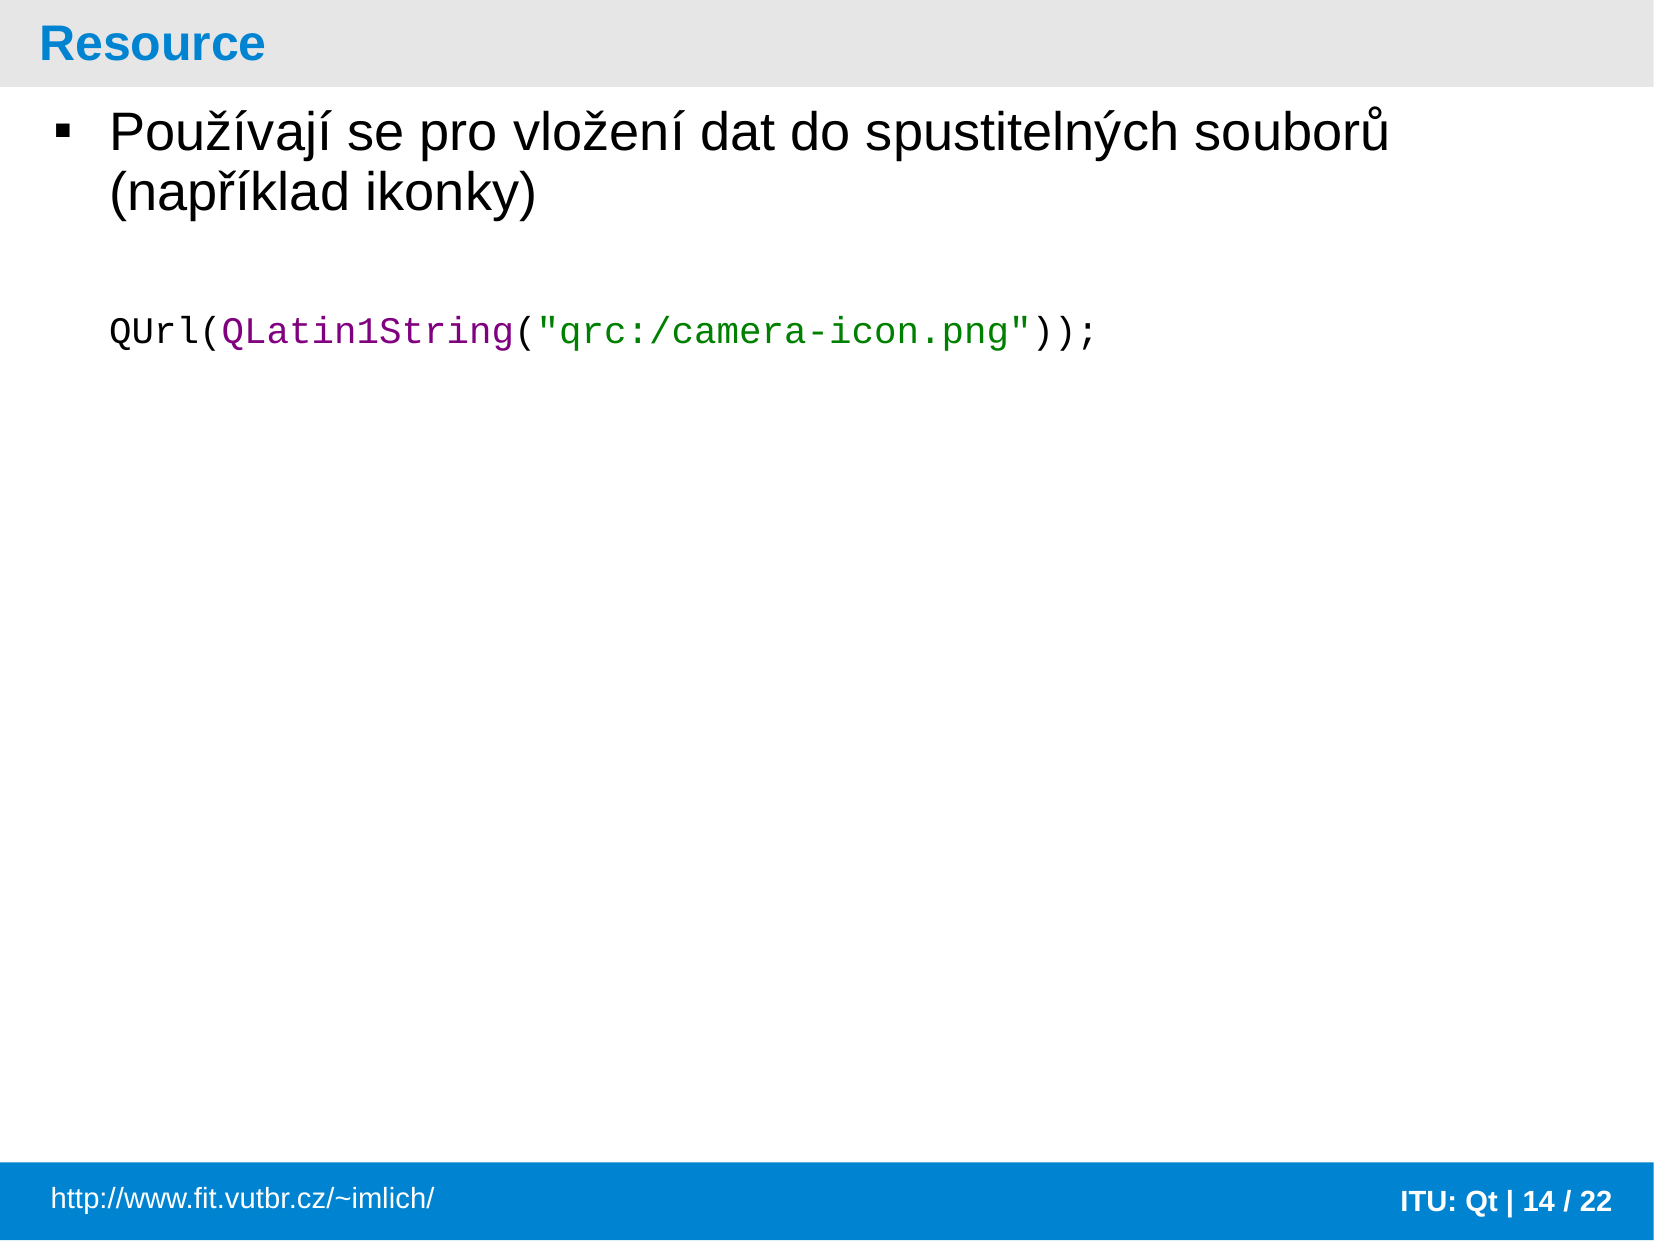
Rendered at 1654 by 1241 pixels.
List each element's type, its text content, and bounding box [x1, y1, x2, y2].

list Používají se pro vložení dat do spustitelných souborů (například ikonky) QUrl(QLatin1String("qrc:/camera-icon.png")); [38, 101, 1616, 1126]
title Resource [39, 5, 1615, 81]
